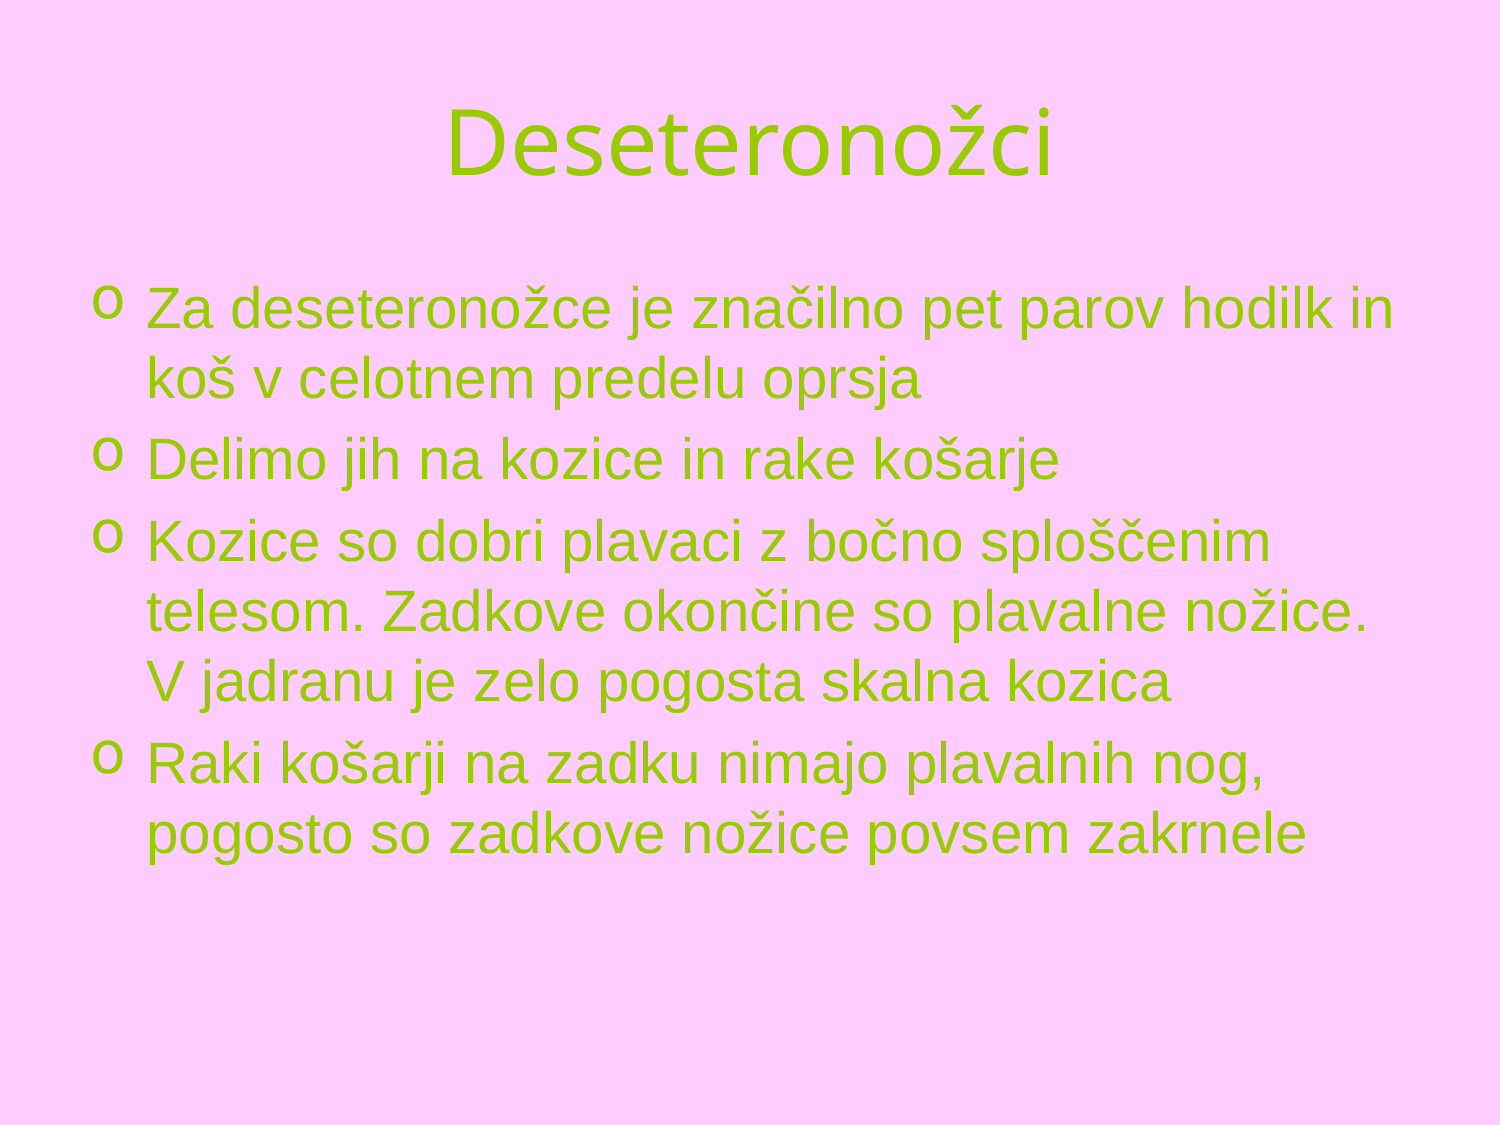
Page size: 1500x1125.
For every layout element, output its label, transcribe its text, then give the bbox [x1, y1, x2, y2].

list Za deseteronožce je značilno pet parov hodilk in koš v celotnem predelu oprsja Delimo jih na kozice in rake košarje Kozice so dobri plavaci z bočno sploščenim telesom. Zadkove okončine so plavalne nožice. V jadranu je zelo pogosta skalna kozica Raki košarji na zadku nimajo plavalnih nog, pogosto so zadkove nožice povsem zakrnele [75, 262, 1425, 1005]
title Deseteronožci [75, 45, 1425, 233]
